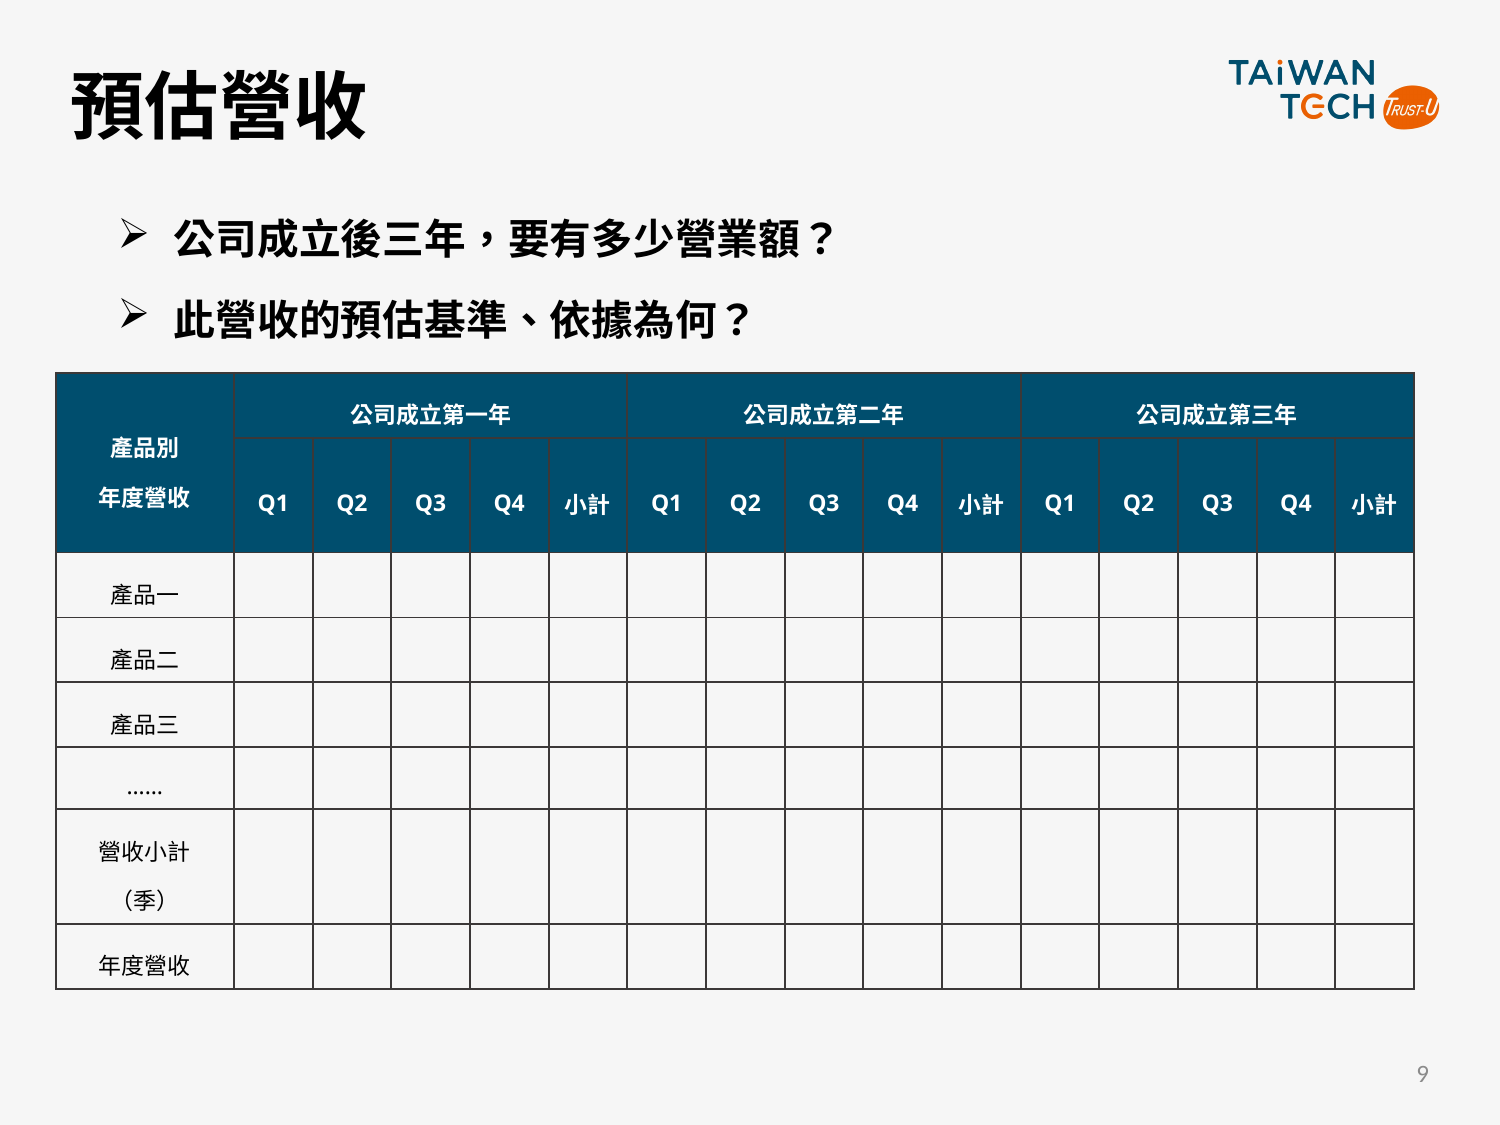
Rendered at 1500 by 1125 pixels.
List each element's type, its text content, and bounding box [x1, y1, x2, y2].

table_cell [392, 553, 469, 617]
table_cell [786, 618, 862, 681]
table_cell [1179, 553, 1256, 617]
table_cell [471, 553, 548, 617]
table_cell [314, 748, 390, 808]
table_cell [786, 748, 862, 808]
table_cell Q2 [314, 439, 390, 552]
table_cell [1100, 683, 1177, 746]
table_cell [864, 683, 941, 746]
table_header 公司成立第三年 [1022, 374, 1413, 437]
table_cell Q4 [864, 439, 941, 552]
table_cell [1179, 810, 1256, 923]
table_cell 營收小計（季） [57, 810, 233, 923]
table_cell [471, 683, 548, 746]
table_cell [392, 618, 469, 681]
table_cell Q3 [392, 439, 469, 552]
table_cell 產品三 [57, 683, 233, 746]
table_cell Q1 [628, 439, 705, 552]
table_cell [1179, 683, 1256, 746]
table_cell [471, 618, 548, 681]
table_cell [1336, 810, 1413, 923]
table_cell [628, 683, 705, 746]
table_cell 小計 [943, 439, 1020, 552]
table_header 公司成立第一年 [235, 374, 626, 437]
table_cell [1258, 553, 1334, 617]
table_cell [628, 553, 705, 617]
table_cell [707, 553, 784, 617]
table_cell [943, 748, 1020, 808]
table_cell [1022, 618, 1098, 681]
table_cell 小計 [1336, 439, 1413, 552]
table_cell [1100, 748, 1177, 808]
table_cell [943, 925, 1020, 988]
table_cell [1100, 618, 1177, 681]
table_cell [628, 618, 705, 681]
table_cell [628, 925, 705, 988]
table_cell [786, 553, 862, 617]
table_cell [707, 748, 784, 808]
table_cell [550, 553, 626, 617]
text_box 公司成立後三年，要有多少營業額？ 此營收的預估基準、依據為何？ [59, 175, 857, 351]
table_cell [1022, 748, 1098, 808]
table_cell [471, 748, 548, 808]
table_cell [550, 618, 626, 681]
table_cell Q4 [1258, 439, 1334, 552]
table_cell [392, 810, 469, 923]
table_cell [864, 553, 941, 617]
table_cell [1336, 618, 1413, 681]
table_cell [1100, 553, 1177, 617]
table_cell [1179, 748, 1256, 808]
table_cell Q1 [235, 439, 312, 552]
table_cell [1022, 683, 1098, 746]
table_cell 年度營收 [57, 925, 233, 988]
table_cell [707, 683, 784, 746]
table_cell [628, 748, 705, 808]
table_cell Q1 [1022, 439, 1098, 552]
table_cell [1336, 925, 1413, 988]
table_cell [943, 553, 1020, 617]
table_cell [550, 810, 626, 923]
table_cell [864, 748, 941, 808]
table_cell [1179, 618, 1256, 681]
table_cell [550, 925, 626, 988]
table_cell [1258, 618, 1334, 681]
table_cell [392, 925, 469, 988]
table_cell [235, 748, 312, 808]
table_cell [786, 810, 862, 923]
table_header 產品別 年度營收 [57, 374, 233, 552]
table_cell [235, 553, 312, 617]
table_cell [1022, 925, 1098, 988]
slide_number <編號> [1106, 1042, 1445, 1103]
table_cell [1258, 810, 1334, 923]
table_cell [550, 683, 626, 746]
table_cell 小計 [550, 439, 626, 552]
table_cell Q3 [1179, 439, 1256, 552]
table_cell [943, 618, 1020, 681]
table_cell [943, 810, 1020, 923]
table_cell [550, 748, 626, 808]
table_cell [707, 810, 784, 923]
table_cell [235, 618, 312, 681]
table_cell [314, 810, 390, 923]
table_cell [314, 925, 390, 988]
table_cell Q3 [786, 439, 862, 552]
table_cell Q2 [707, 439, 784, 552]
table_cell [235, 810, 312, 923]
table_cell Q2 [1100, 439, 1177, 552]
table_cell [314, 683, 390, 746]
title 預估營收 [55, 33, 1444, 156]
table_cell [1336, 683, 1413, 746]
table_cell [471, 925, 548, 988]
table_cell [235, 683, 312, 746]
table_cell [707, 618, 784, 681]
table_cell [864, 810, 941, 923]
table_cell [1258, 748, 1334, 808]
table_header 公司成立第二年 [628, 374, 1020, 437]
table_cell 產品一 [57, 553, 233, 617]
table_cell [314, 553, 390, 617]
table_cell [707, 925, 784, 988]
table_cell [1336, 748, 1413, 808]
table_cell [628, 810, 705, 923]
table_cell [1022, 810, 1098, 923]
table_cell [314, 618, 390, 681]
table_cell Q4 [471, 439, 548, 552]
table_cell [1258, 683, 1334, 746]
table_cell [392, 748, 469, 808]
table_cell [943, 683, 1020, 746]
table_cell [1258, 925, 1334, 988]
table_cell [786, 925, 862, 988]
table_cell [392, 683, 469, 746]
table_cell [1336, 553, 1413, 617]
table_cell [864, 618, 941, 681]
table_cell 產品二 [57, 618, 233, 681]
table_cell …… [57, 748, 233, 808]
table_cell [471, 810, 548, 923]
table_cell [1179, 925, 1256, 988]
table_cell [1022, 553, 1098, 617]
table_cell [864, 925, 941, 988]
table_cell [1100, 810, 1177, 923]
table_cell [235, 925, 312, 988]
table_cell [1100, 925, 1177, 988]
table_cell [786, 683, 862, 746]
